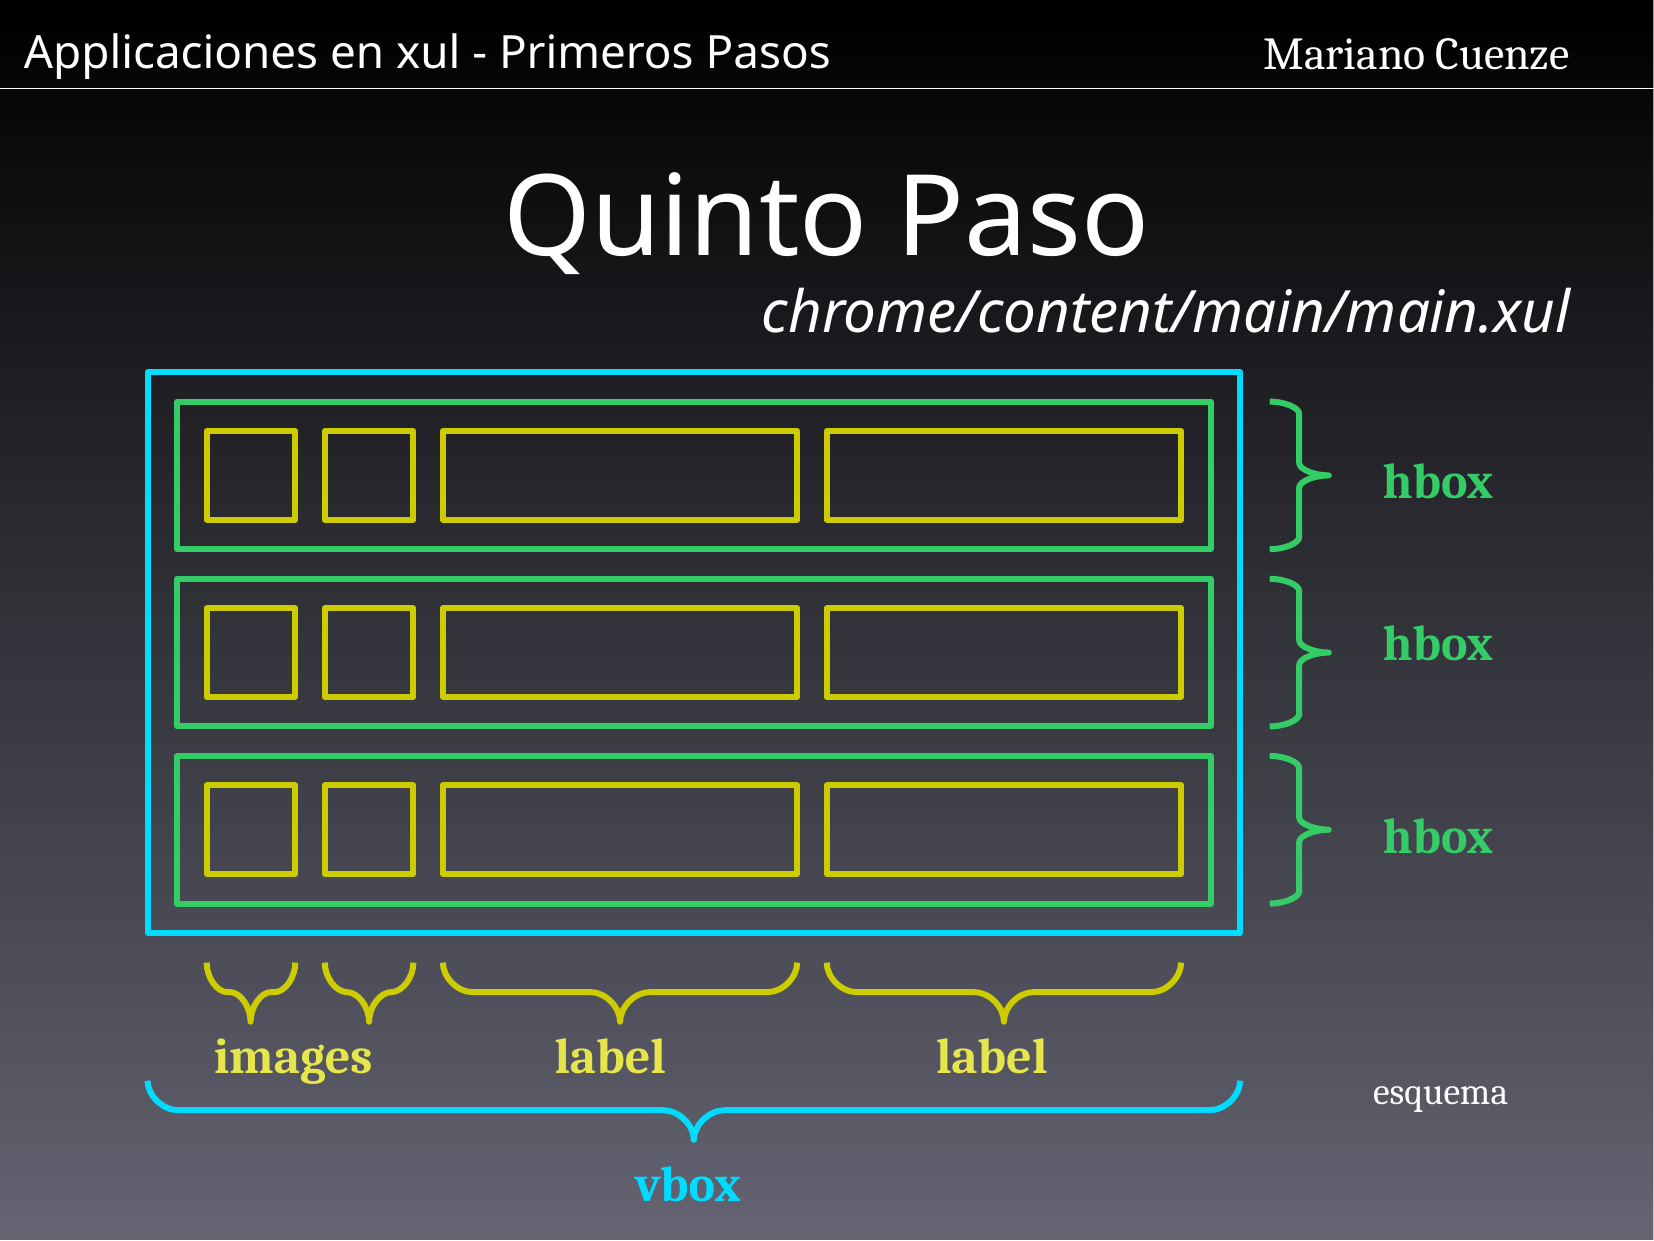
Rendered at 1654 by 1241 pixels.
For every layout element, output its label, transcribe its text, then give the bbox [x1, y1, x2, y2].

text_box hbox [1368, 608, 1536, 682]
text_box hbox [1368, 800, 1536, 875]
text_box Mariano Cuenze [1249, 20, 1648, 88]
title chrome/content/main/main.xul [82, 265, 1571, 355]
text_box hbox [1368, 446, 1536, 520]
text_box label [539, 1021, 708, 1095]
text_box esquema [1358, 1063, 1654, 1123]
text_box label [921, 1021, 1089, 1095]
text_box images [198, 1021, 432, 1095]
title Quinto Paso [82, 108, 1571, 265]
text_box vbox [620, 1149, 785, 1223]
text_box Applicaciones en xul - Primeros Pasos [9, 11, 899, 80]
